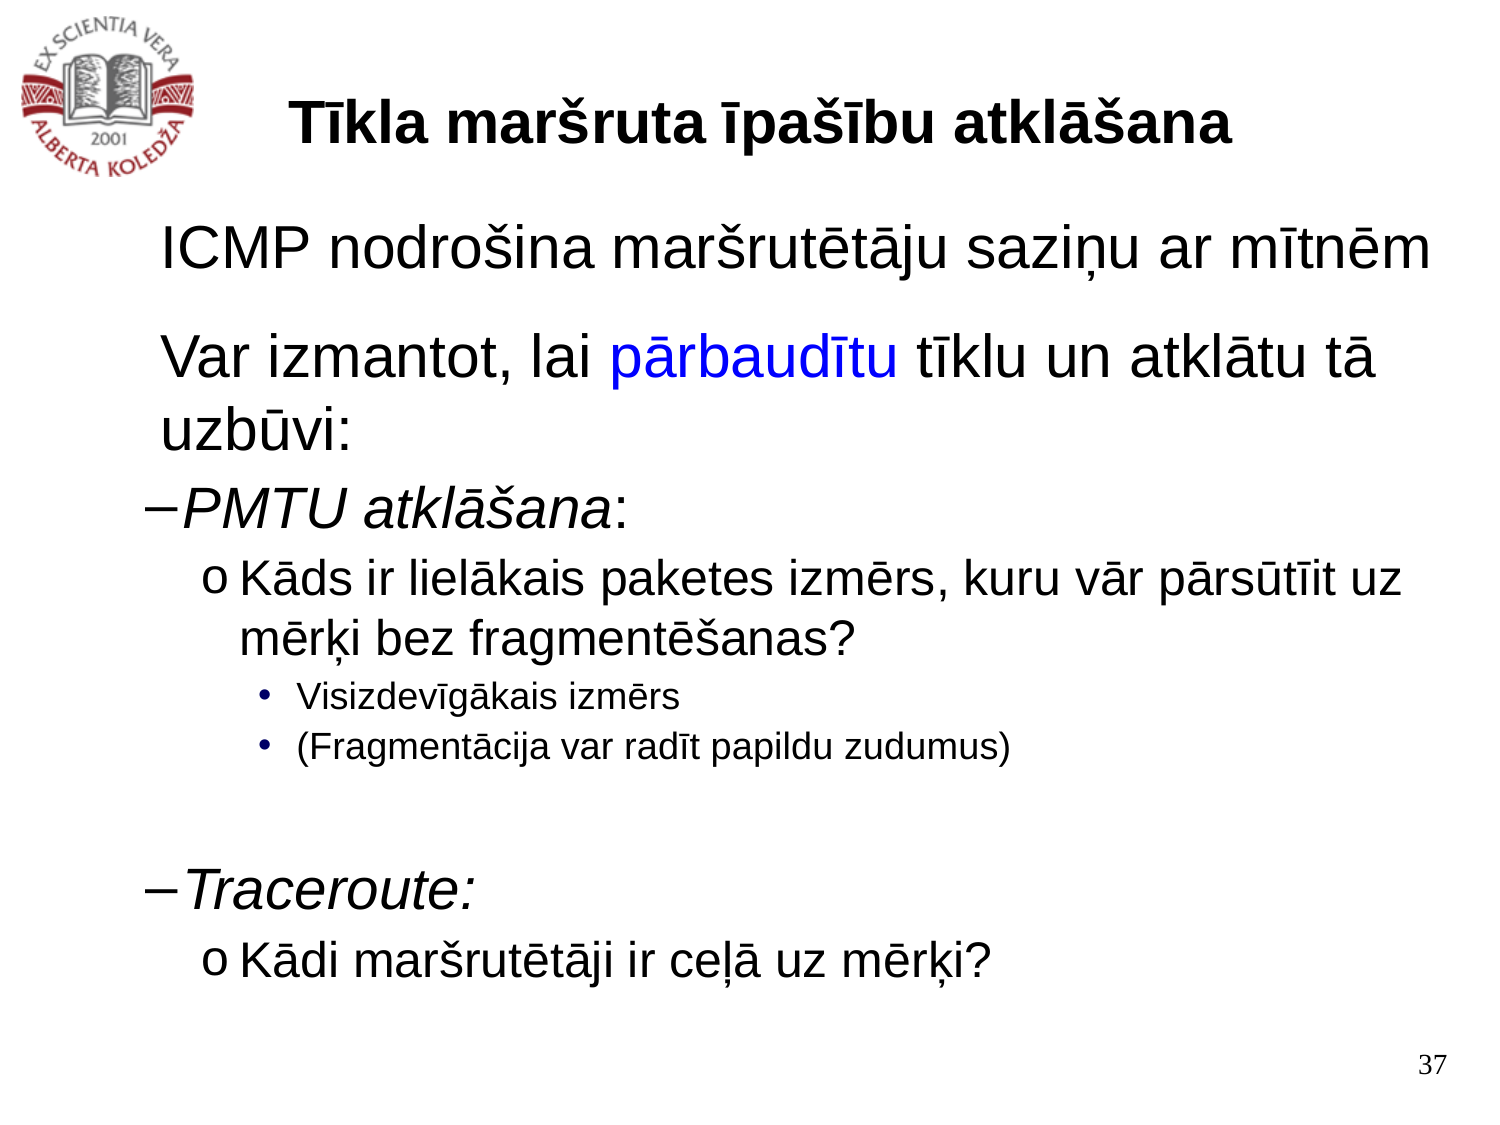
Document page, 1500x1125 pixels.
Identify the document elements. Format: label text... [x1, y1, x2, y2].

picture [21, 16, 194, 177]
list ICMP nodrošina maršrutētāju saziņu ar mītnēm Var izmantot, lai pārbaudītu tīklu un atklātu tā uzbūvi: PMTU atklāšana: Kāds ir lielākais paketes izmērs, kuru vār pārsūtīit uz mērķi bez fragmentēšanas? Visizdevīgākais izmērs (Fragmentācija var radīt papildu zudumus) Traceroute: Kādi maršrutētāji ir ceļā uz mērķi? [74, 200, 1463, 1101]
title Tīkla maršruta īpašību atklāšana [50, 62, 1450, 175]
